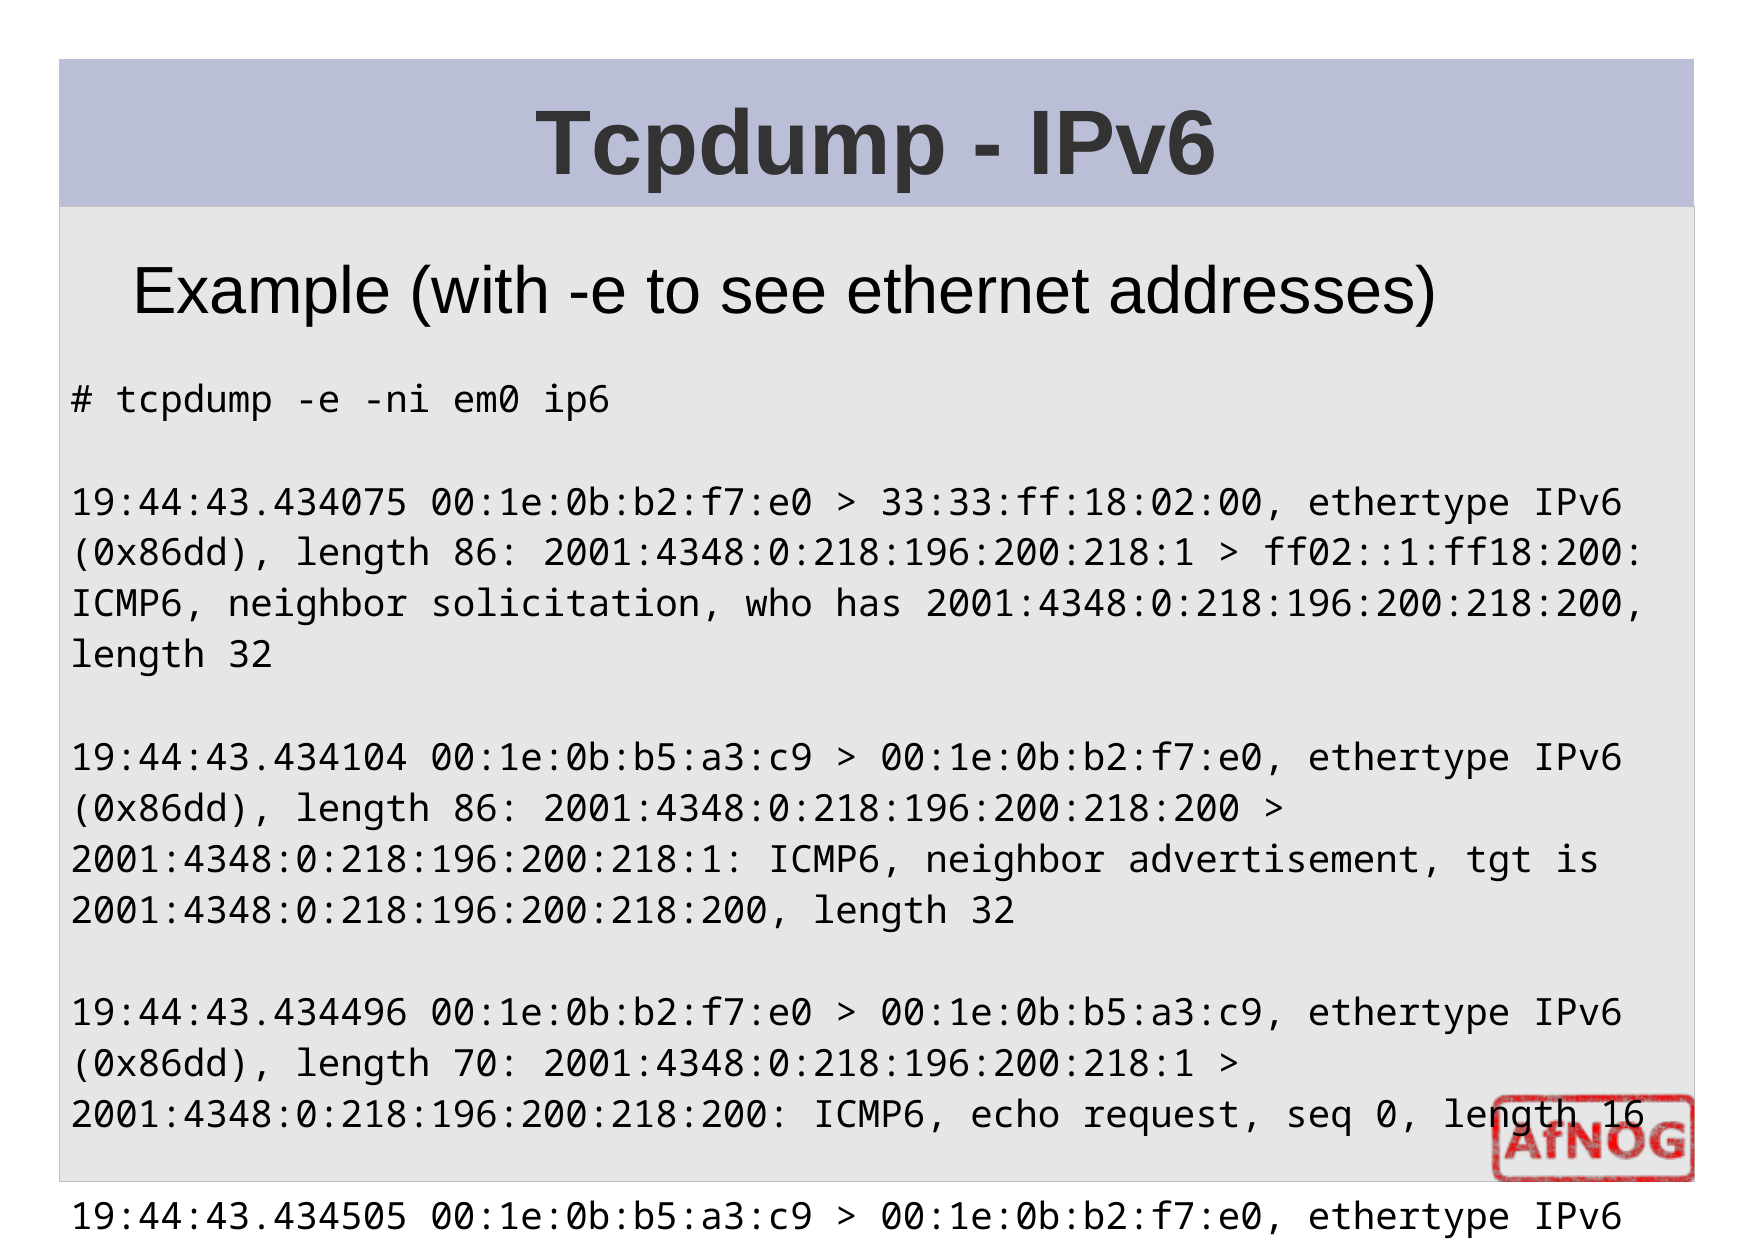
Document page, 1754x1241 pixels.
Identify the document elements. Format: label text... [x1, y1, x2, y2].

list Example (with -e to see ethernet addresses) [114, 252, 1511, 355]
title Tcpdump - IPv6 [59, 48, 1695, 237]
picture [1490, 1092, 1695, 1182]
text_box # tcpdump -e -ni em0 ip6 19:44:43.434075 00:1e:0b:b2:f7:e0 > 33:33:ff:18:02:00, ethertype IPv6 (0x86dd), length 86: 2001:4348:0:218:196:200:218:1 > ff02::1:ff18:200: ICMP6, neighbor solicitation, who has 2001:4348:0:218:196:200:218:200, length 32 19:44:43.434104 00:1e:0b:b5:a3:c9 > 00:1e:0b:b2:f7:e0, ethertype IPv6 (0x86dd), length 86: 2001:4348:0:218:196:200:218:200 > 2001:4348:0:218:196:200:218:1: ICMP6, neighbor advertisement, tgt is 2001:4348:0:218:196:200:218:200, length 32 19:44:43.434496 00:1e:0b:b2:f7:e0 > 00:1e:0b:b5:a3:c9, ethertype IPv6 (0x86dd), length 70: 2001:4348:0:218:196:200:218:1 > 2001:4348:0:218:196:200:218:200: ICMP6, echo request, seq 0, length 16 19:44:43.434505 00:1e:0b:b5:a3:c9 > 00:1e:0b:b2:f7:e0, ethertype IPv6 (0x86dd), length 70: 2001:4348:0:218:196:200:218:200 > 2001:4348:0:218:196:200:218:1: ICMP6, echo reply, seq 0, length 16 [67, 369, 1684, 1152]
